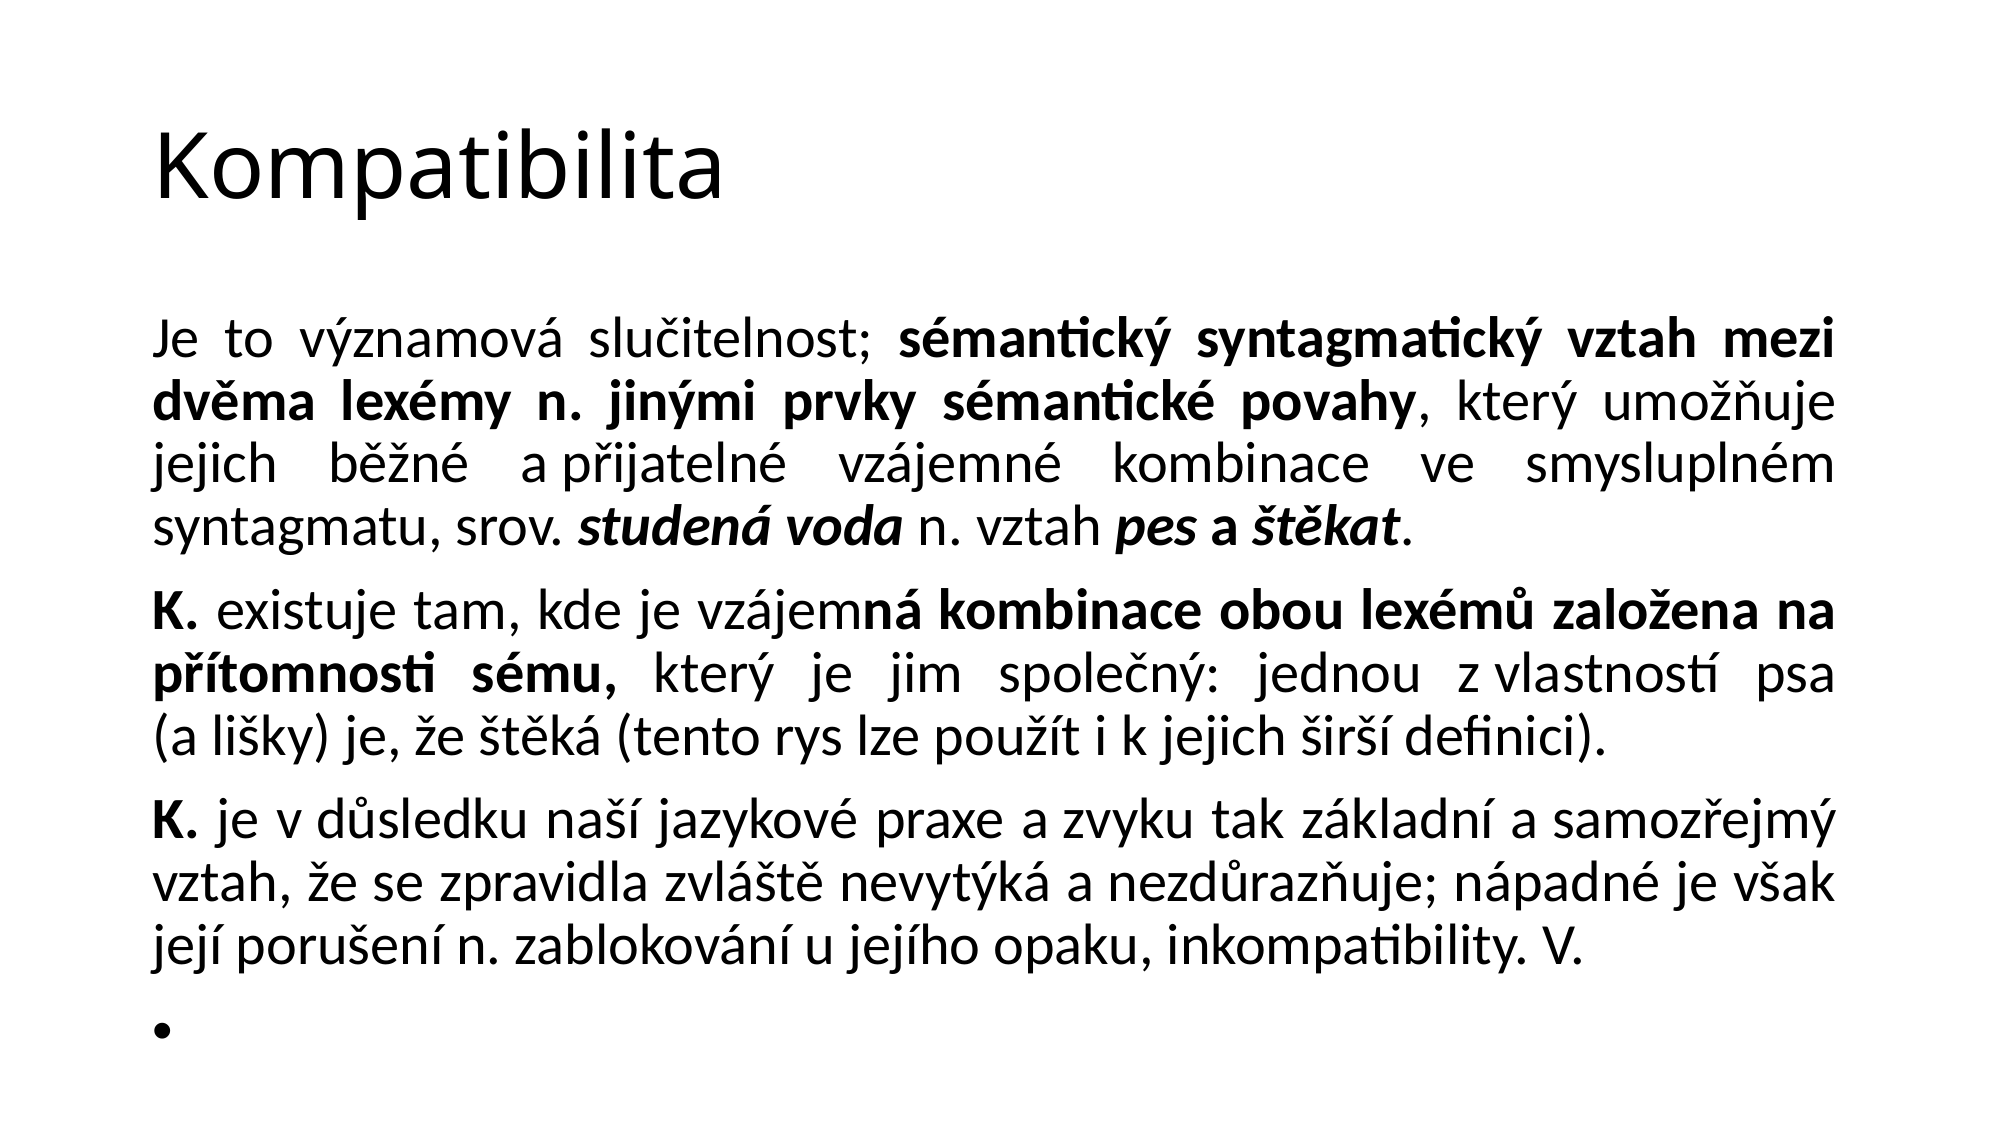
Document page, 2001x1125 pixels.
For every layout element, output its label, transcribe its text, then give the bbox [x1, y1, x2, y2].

list Je to významová slučitelnost; sémantický syntagmatický vztah mezi dvěma lexémy n. jinými prvky sémantické povahy, který umožňuje jejich běžné a přijatelné vzájemné kombinace ve smysluplném syntagmatu, srov. studená voda n. vztah pes a štěkat. K. existuje tam, kde je vzájemná kombinace obou lexémů založena na přítomnosti sému, který je jim společný: jednou z vlastností psa (a lišky) je, že štěká (tento rys lze použít i k jejich širší definici). K. je v důsledku naší jazykové praxe a zvyku tak základní a samozřejmý vztah, že se zpravidla zvláště nevytýká a nezdůrazňuje; nápadné je však její porušení n. zablokování u jejího opaku, inkompatibility. V. [137, 299, 1863, 1014]
title Kompatibilita [137, 59, 1863, 278]
